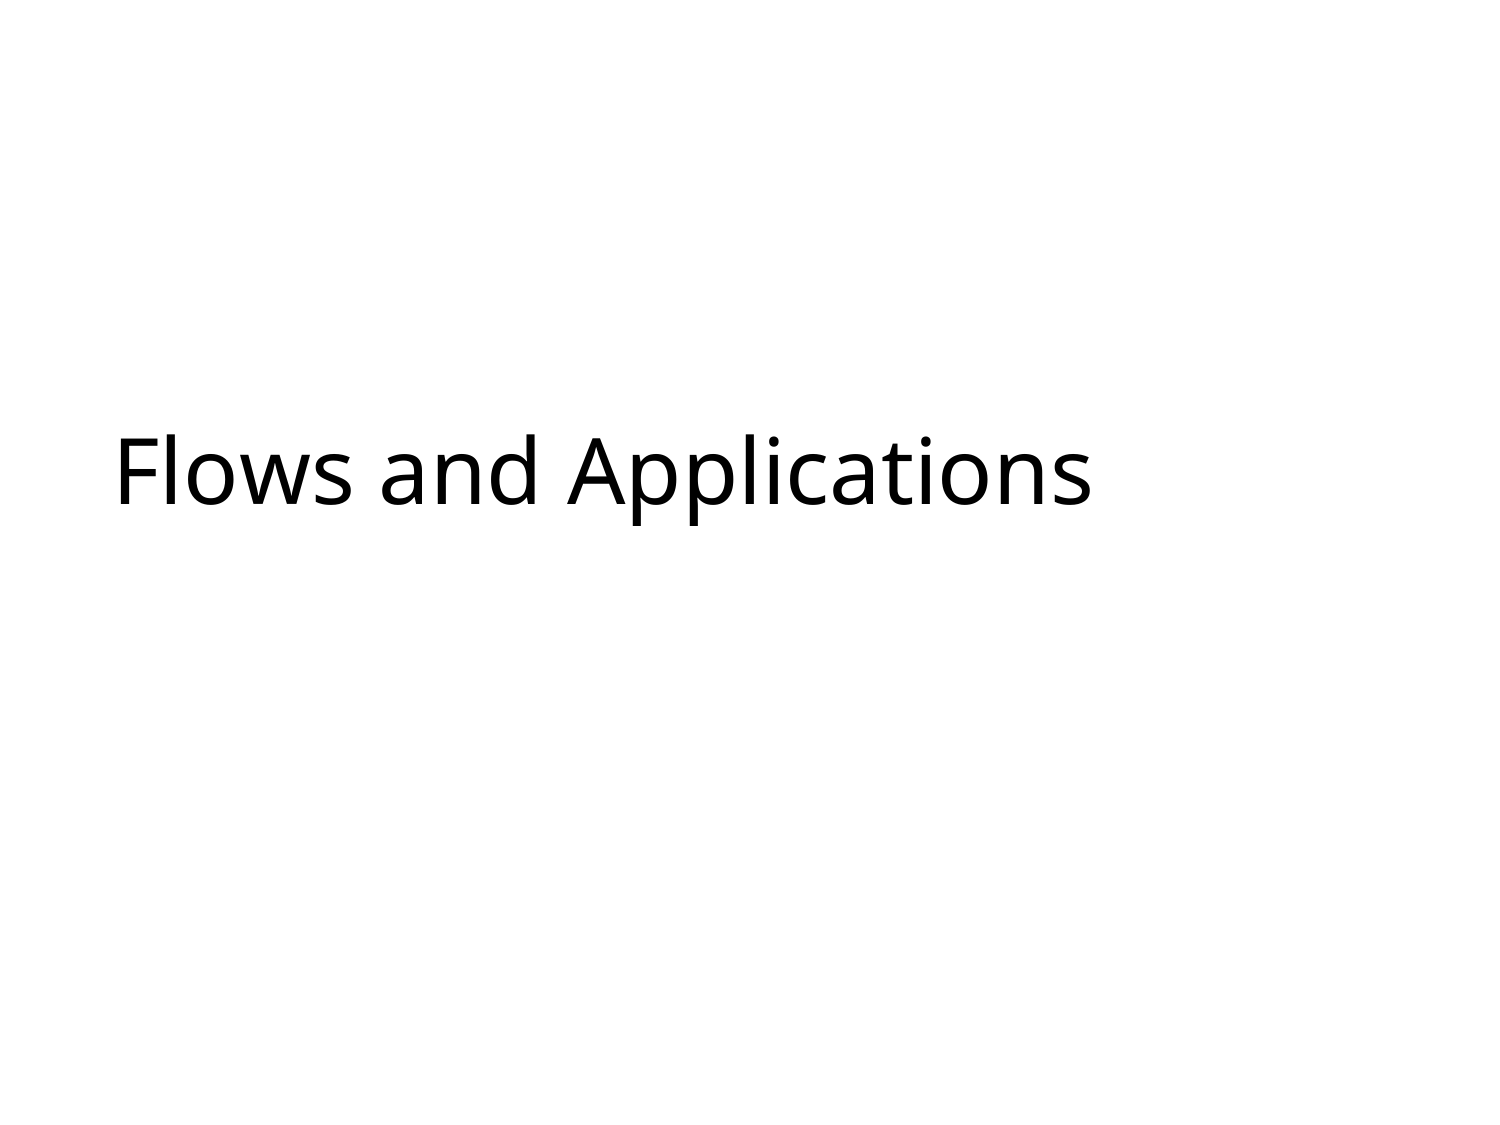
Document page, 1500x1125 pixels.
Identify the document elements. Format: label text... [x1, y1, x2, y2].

title Flows and Applications [112, 299, 1388, 638]
